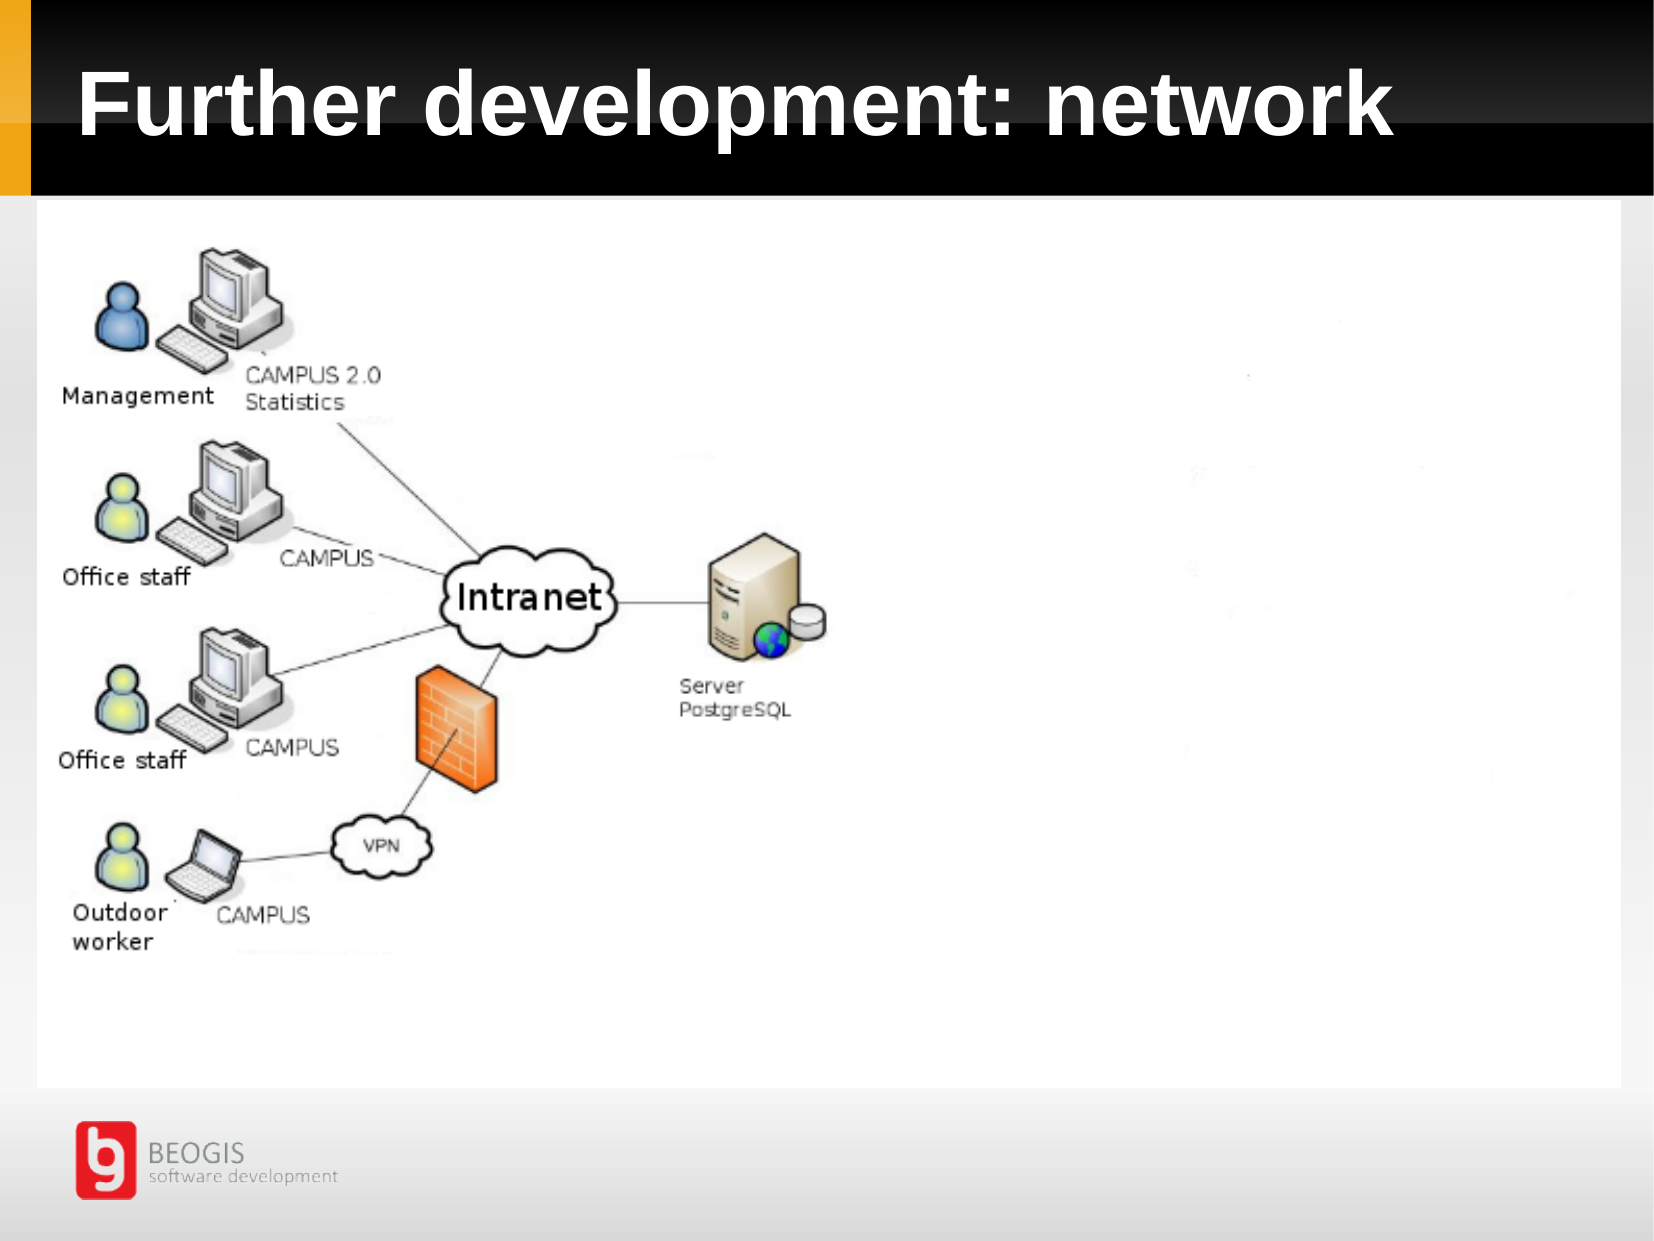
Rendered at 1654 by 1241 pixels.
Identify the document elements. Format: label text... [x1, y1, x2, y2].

picture [0, 0, 1654, 1241]
title Further development: network [76, 7, 1565, 200]
